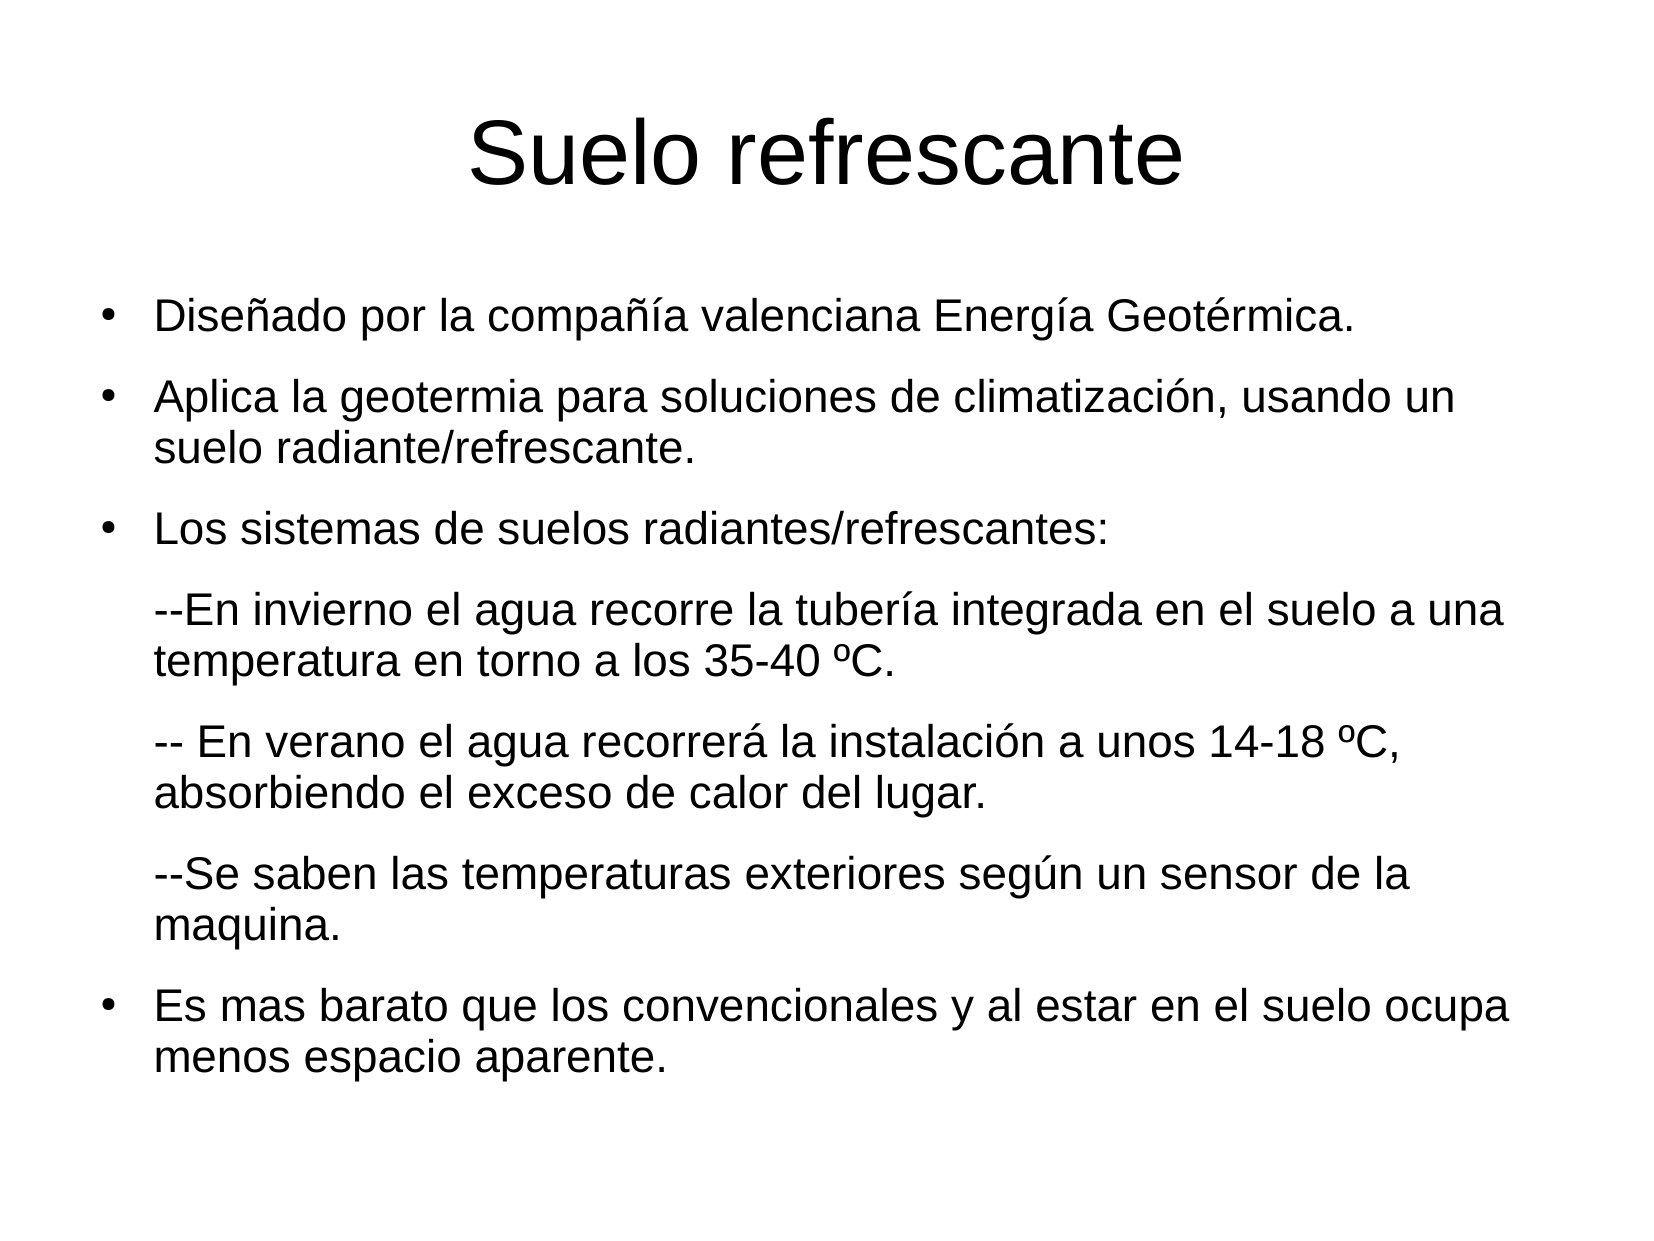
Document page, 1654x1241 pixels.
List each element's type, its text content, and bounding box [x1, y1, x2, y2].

title Suelo refrescante [82, 56, 1571, 250]
list Diseñado por la compañía valenciana Energía Geotérmica. Aplica la geotermia para soluciones de climatización, usando un suelo radiante/refrescante. Los sistemas de suelos radiantes/refrescantes: --En invierno el agua recorre la tubería integrada en el suelo a una temperatura en torno a los 35-40 ºC. -- En verano el agua recorrerá la instalación a unos 14-18 ºC, absorbiendo el exceso de calor del lugar. --Se saben las temperaturas exteriores según un sensor de la maquina. Es mas barato que los convencionales y al estar en el suelo ocupa menos espacio aparente. [82, 290, 1565, 1094]
